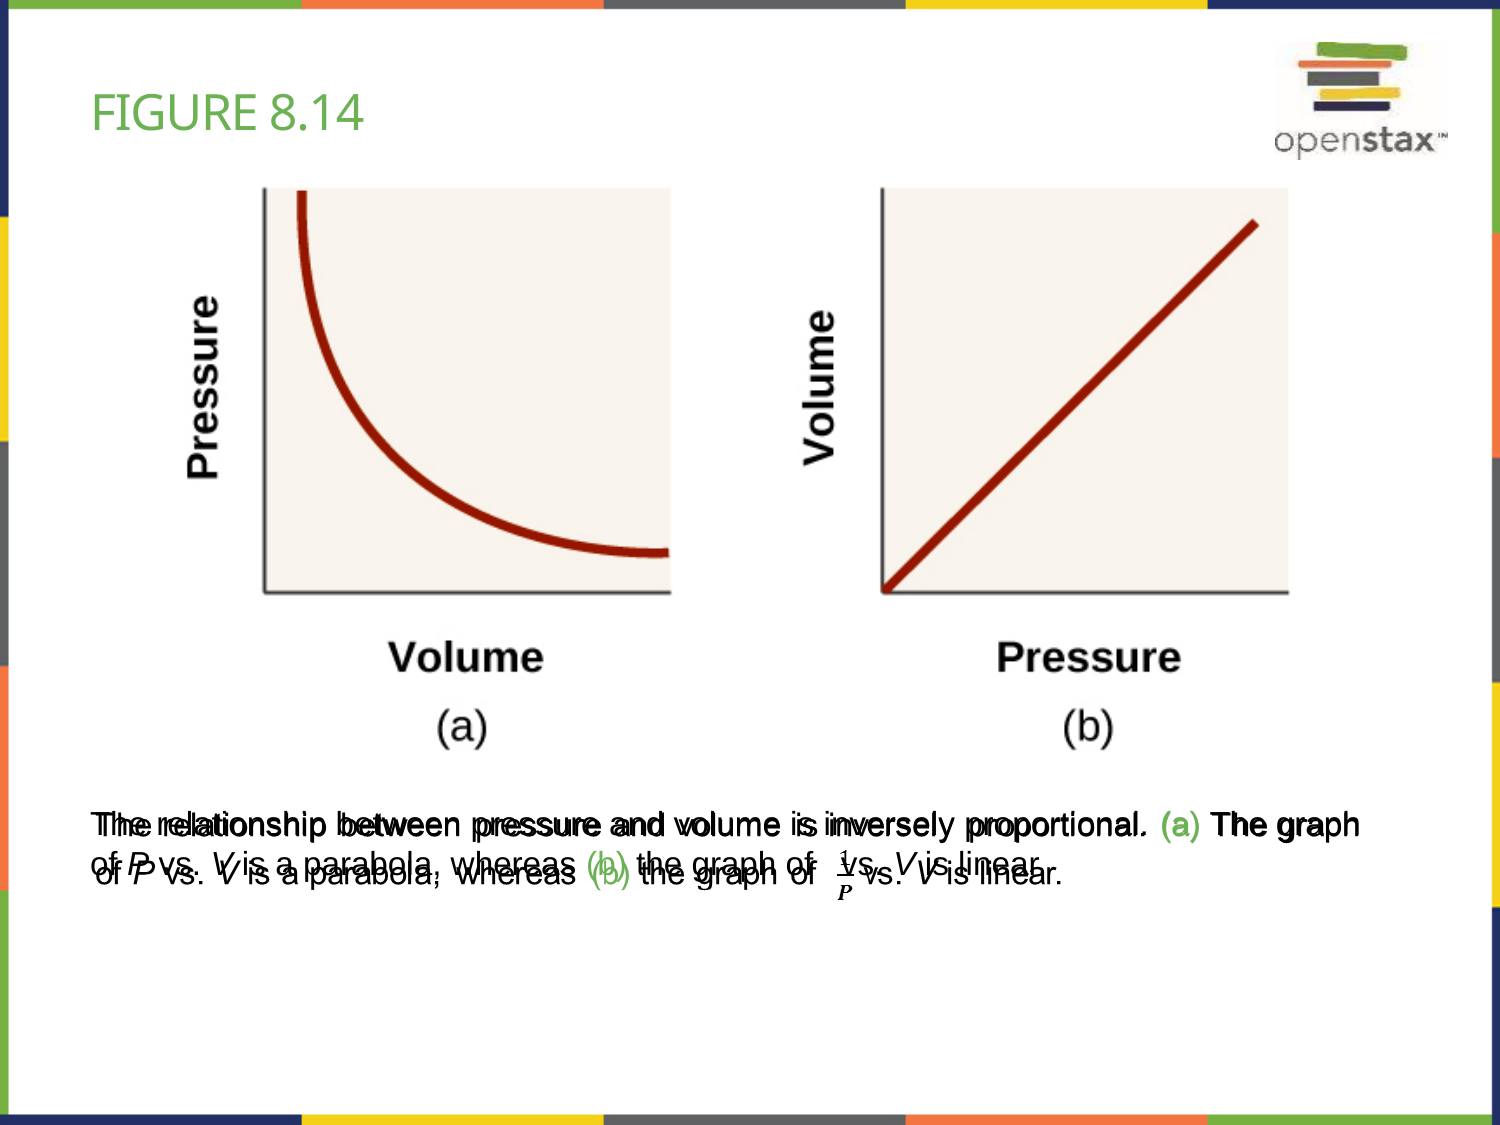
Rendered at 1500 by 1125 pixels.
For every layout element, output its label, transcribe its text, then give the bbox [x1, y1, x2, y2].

picture [0, 0, 1500, 1125]
list [75, 794, 1398, 986]
title Figure 8.14 [75, 39, 1398, 148]
